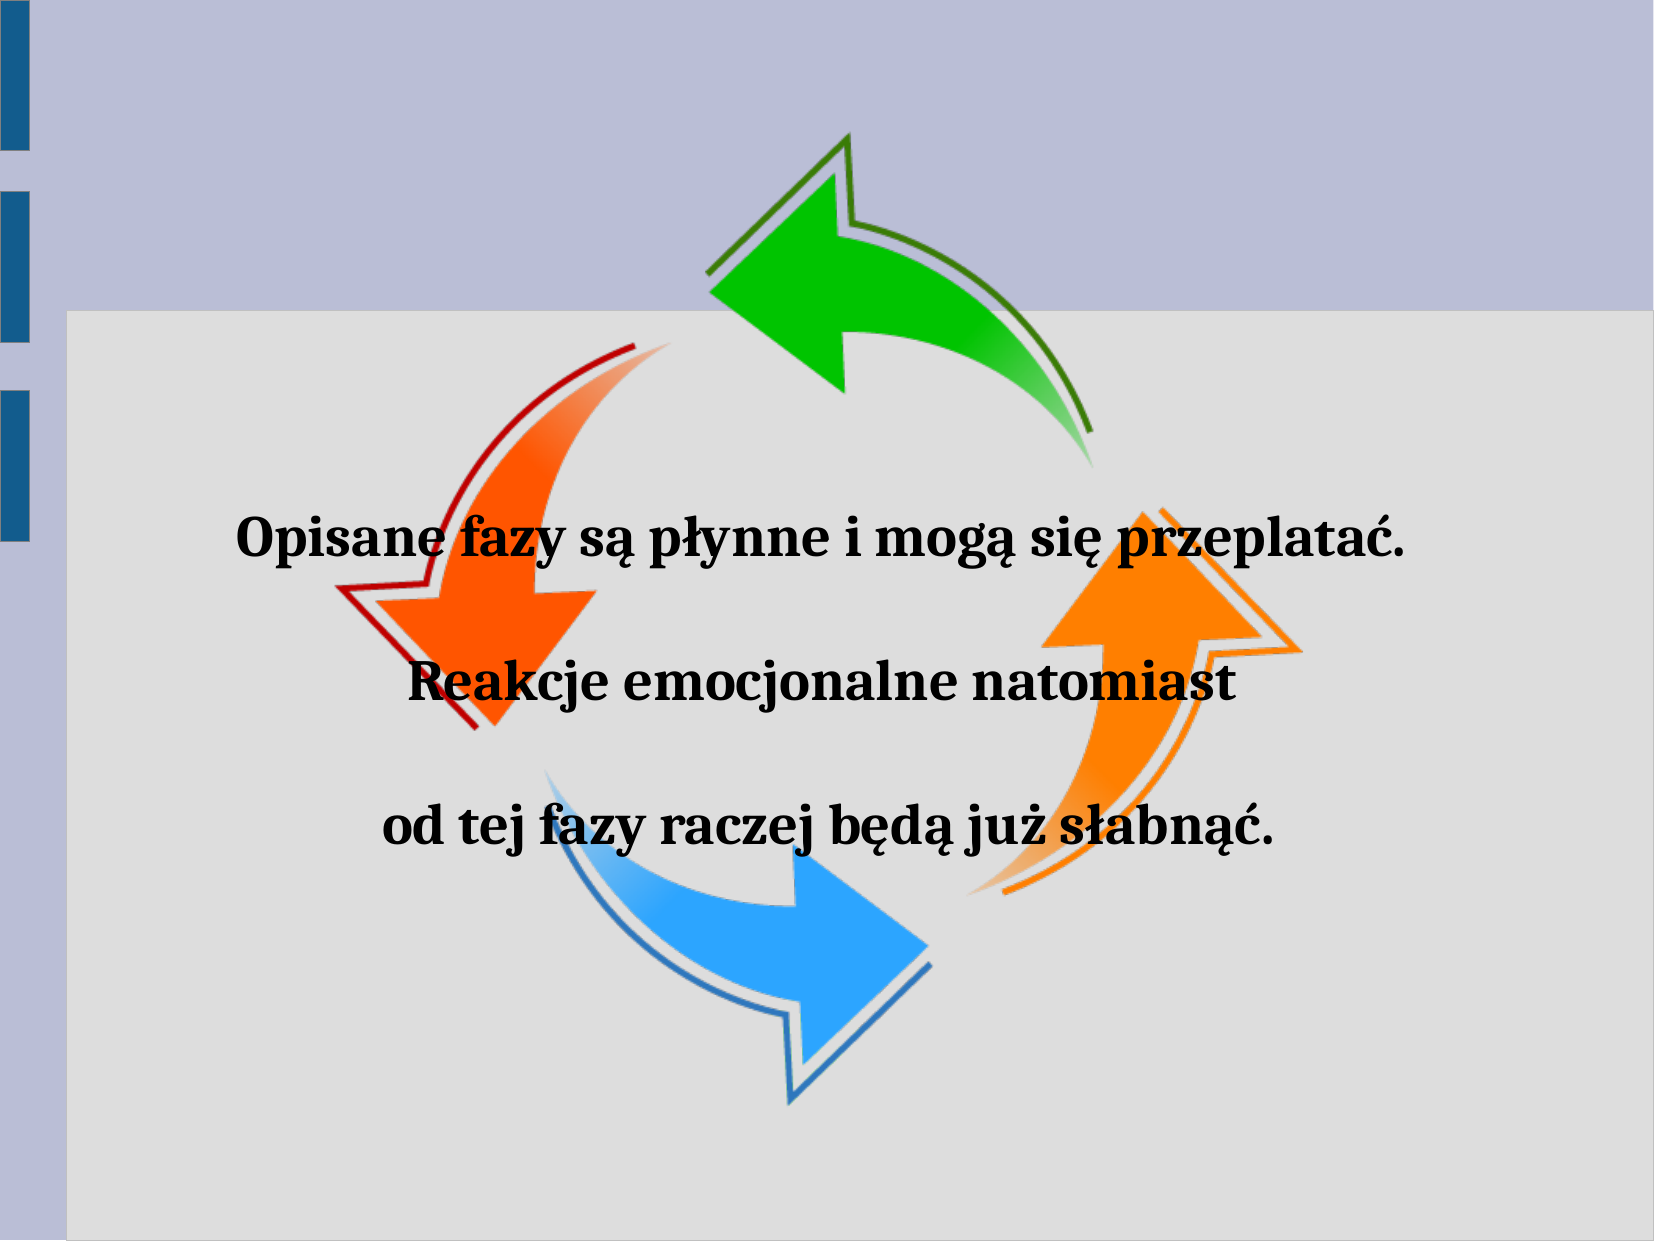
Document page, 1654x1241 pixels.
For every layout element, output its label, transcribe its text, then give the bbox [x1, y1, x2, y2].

picture [1148, 819, 1158, 841]
picture [324, 118, 1314, 429]
picture [900, 818, 910, 841]
picture [422, 818, 432, 841]
picture [324, 807, 1314, 1120]
text_box Opisane fazy są płynne i mogą się przeplatać. Reakcje emocjonalne natomiast od tej fazy raczej będą już słabnąć. [207, 429, 1450, 807]
picture [841, 819, 851, 841]
